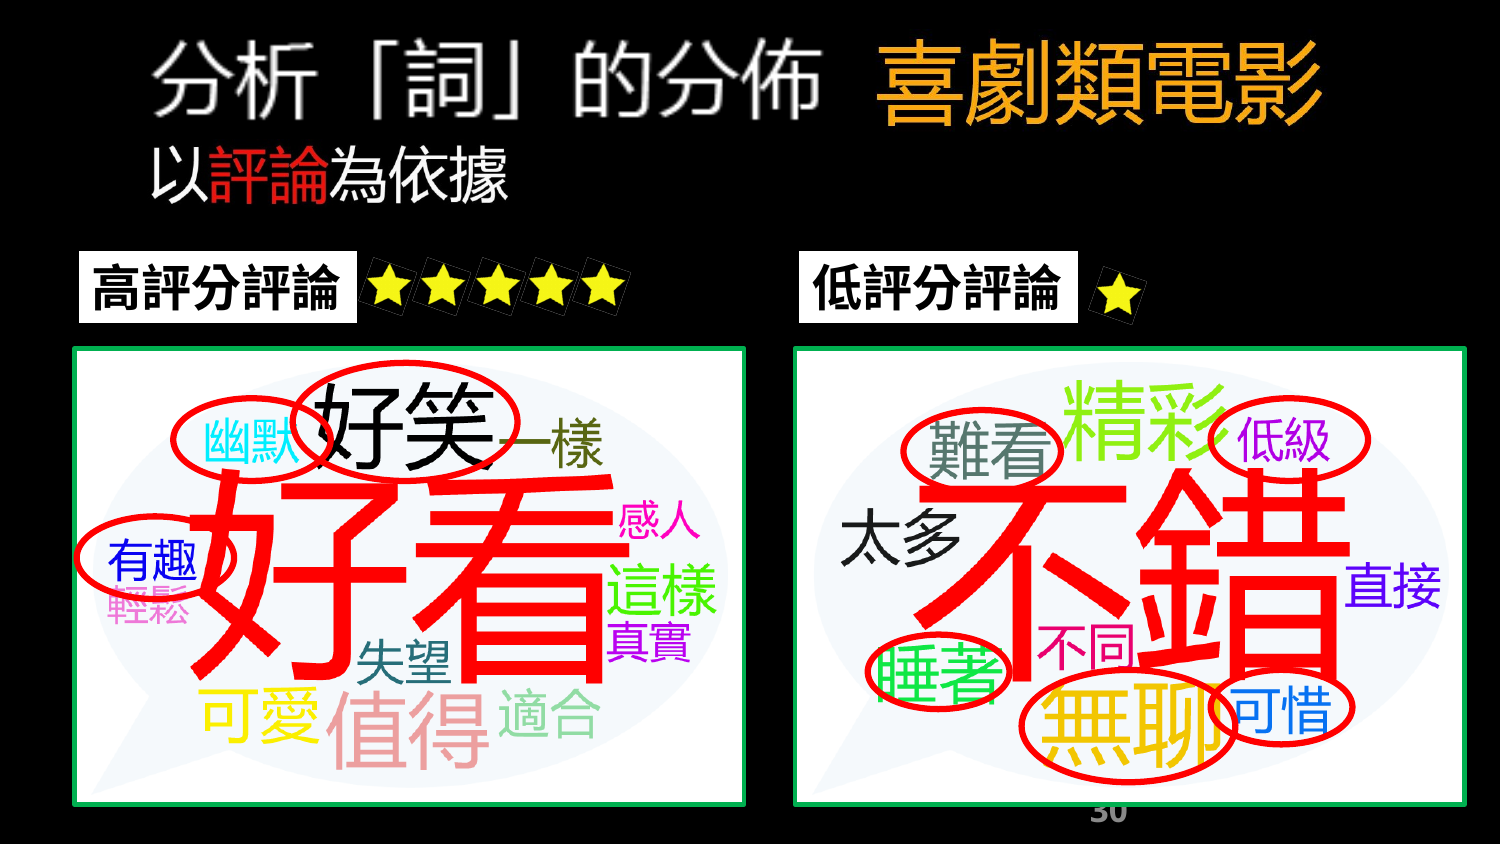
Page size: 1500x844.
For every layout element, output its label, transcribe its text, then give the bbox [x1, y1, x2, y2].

picture [467, 257, 526, 316]
picture [797, 351, 1463, 803]
text_box 低評分評論 [797, 249, 1081, 325]
picture [127, 18, 862, 211]
picture [412, 257, 471, 316]
picture [358, 257, 417, 316]
picture [864, 29, 1331, 132]
text_box 高評分評論 [76, 249, 360, 325]
picture [572, 257, 631, 316]
text_box 30 [1074, 807, 1426, 827]
picture [1088, 266, 1147, 325]
picture [80, 520, 230, 595]
picture [76, 351, 742, 803]
picture [520, 257, 579, 316]
